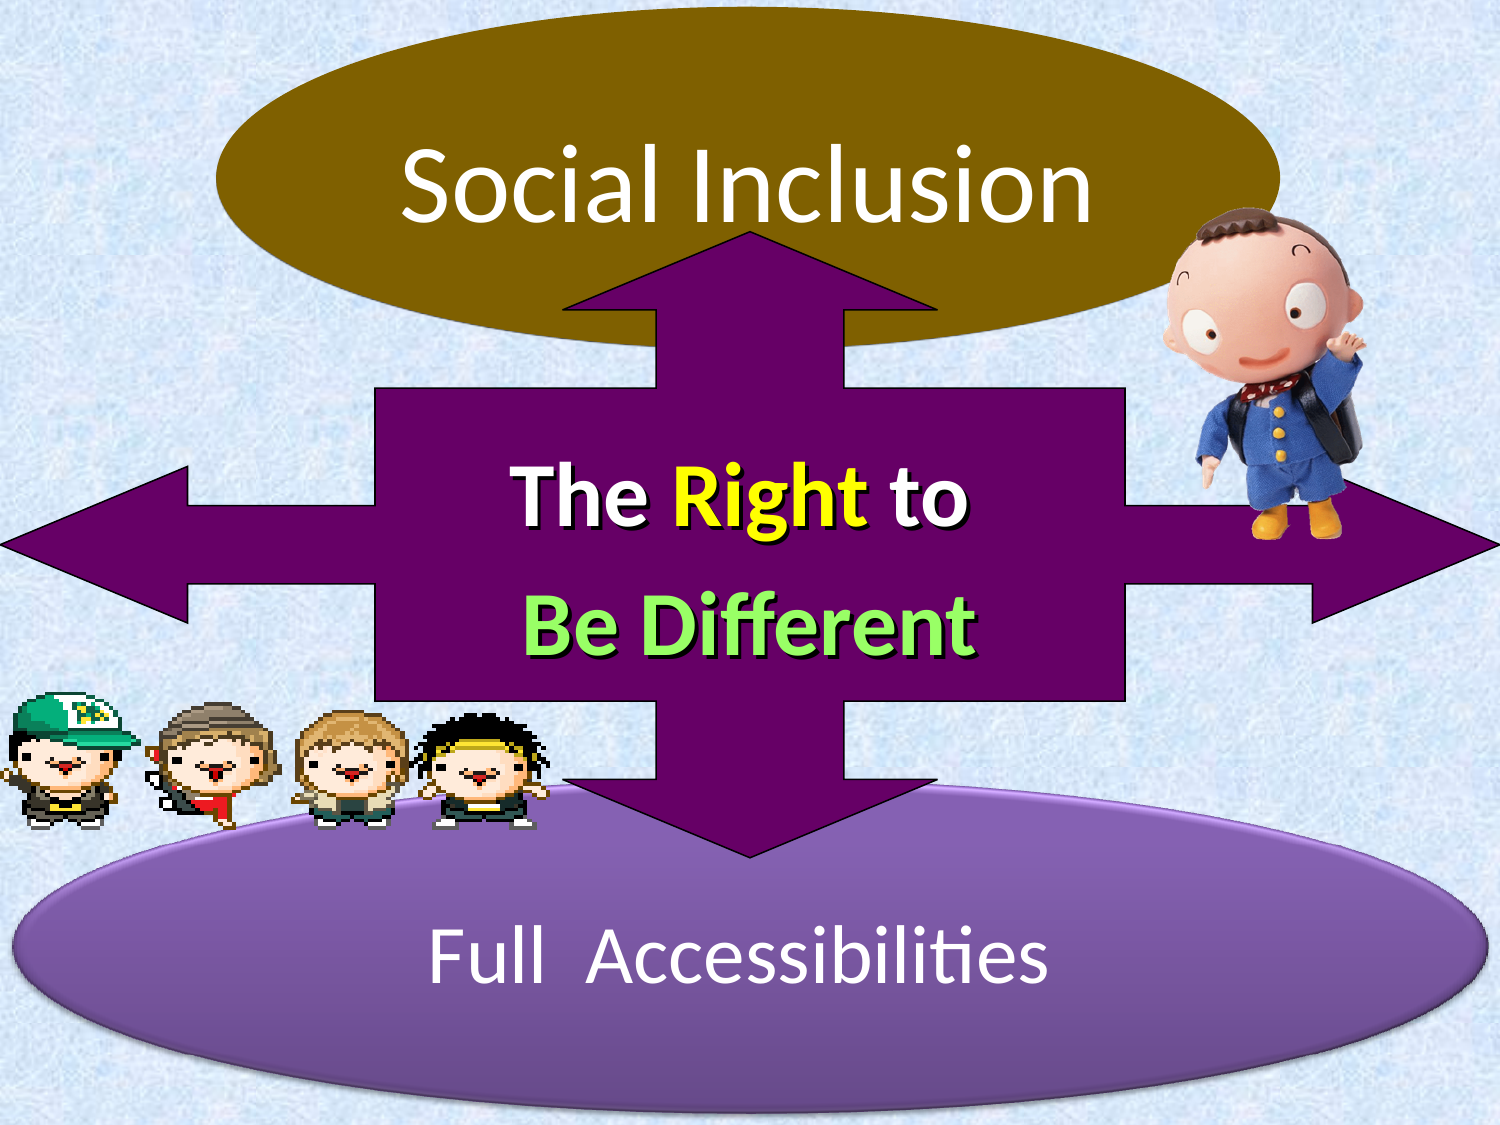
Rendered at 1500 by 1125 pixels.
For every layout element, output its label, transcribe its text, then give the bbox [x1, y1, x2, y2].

text_box Full Accessibilities [294, 825, 1185, 1075]
text_box Social Inclusion [216, 6, 1281, 347]
text_box The Right to Be Different [0, 231, 1500, 858]
picture [1163, 208, 1367, 540]
picture [0, 692, 1500, 1125]
